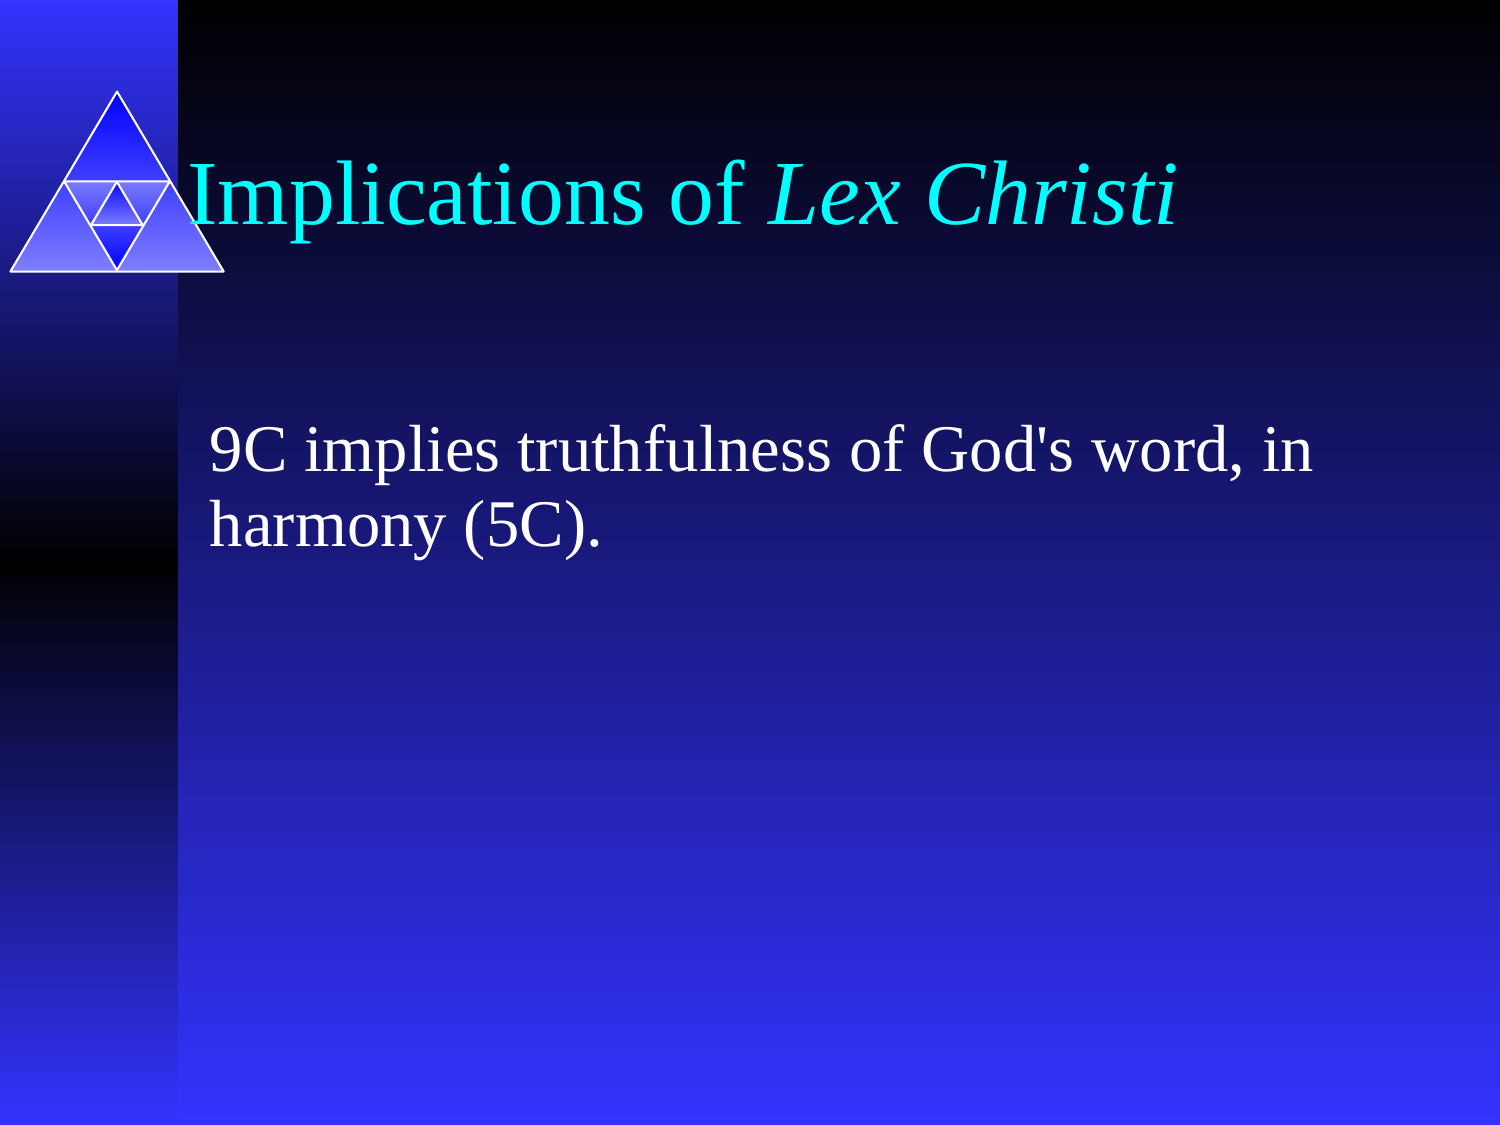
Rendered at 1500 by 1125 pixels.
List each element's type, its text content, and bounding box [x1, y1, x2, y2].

text_box 9C implies truthfulness of God's word, in harmony (5C). [195, 404, 1351, 568]
title Implications of Lex Christi [187, 99, 1463, 288]
